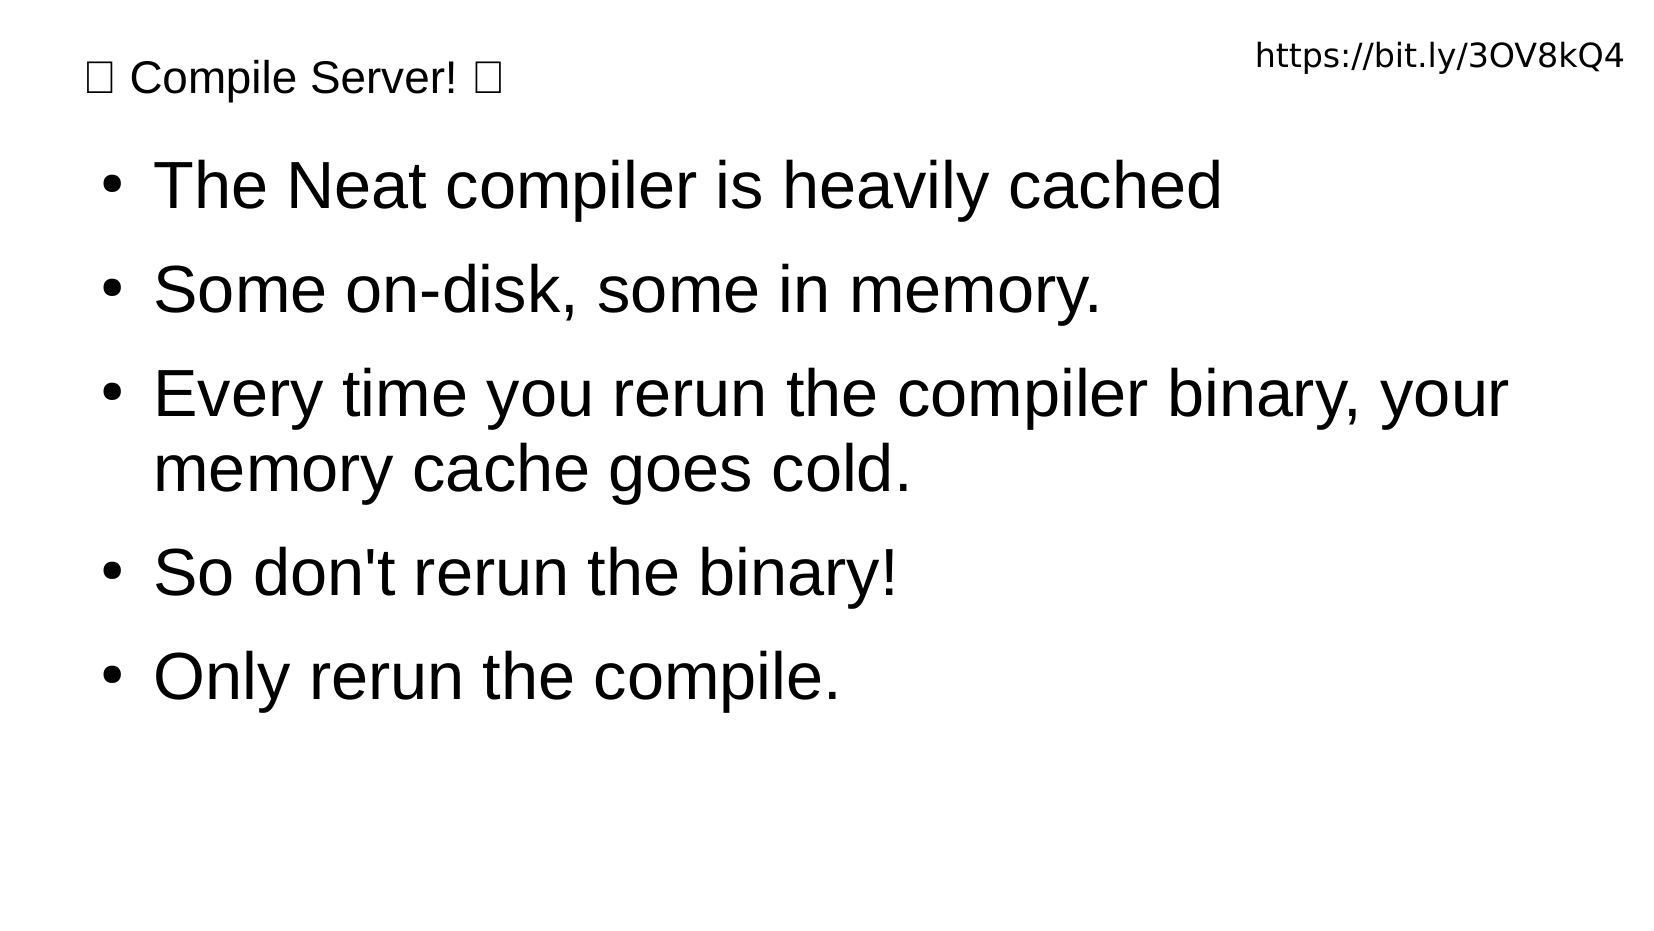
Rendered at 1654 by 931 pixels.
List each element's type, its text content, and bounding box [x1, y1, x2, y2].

title ✨ Compile Server! ✨ [82, 37, 1571, 119]
list The Neat compiler is heavily cached Some on-disk, some in memory. Every time you rerun the compiler binary, your memory cache goes cold. So don't rerun the binary! Only rerun the compile. [82, 147, 1571, 758]
